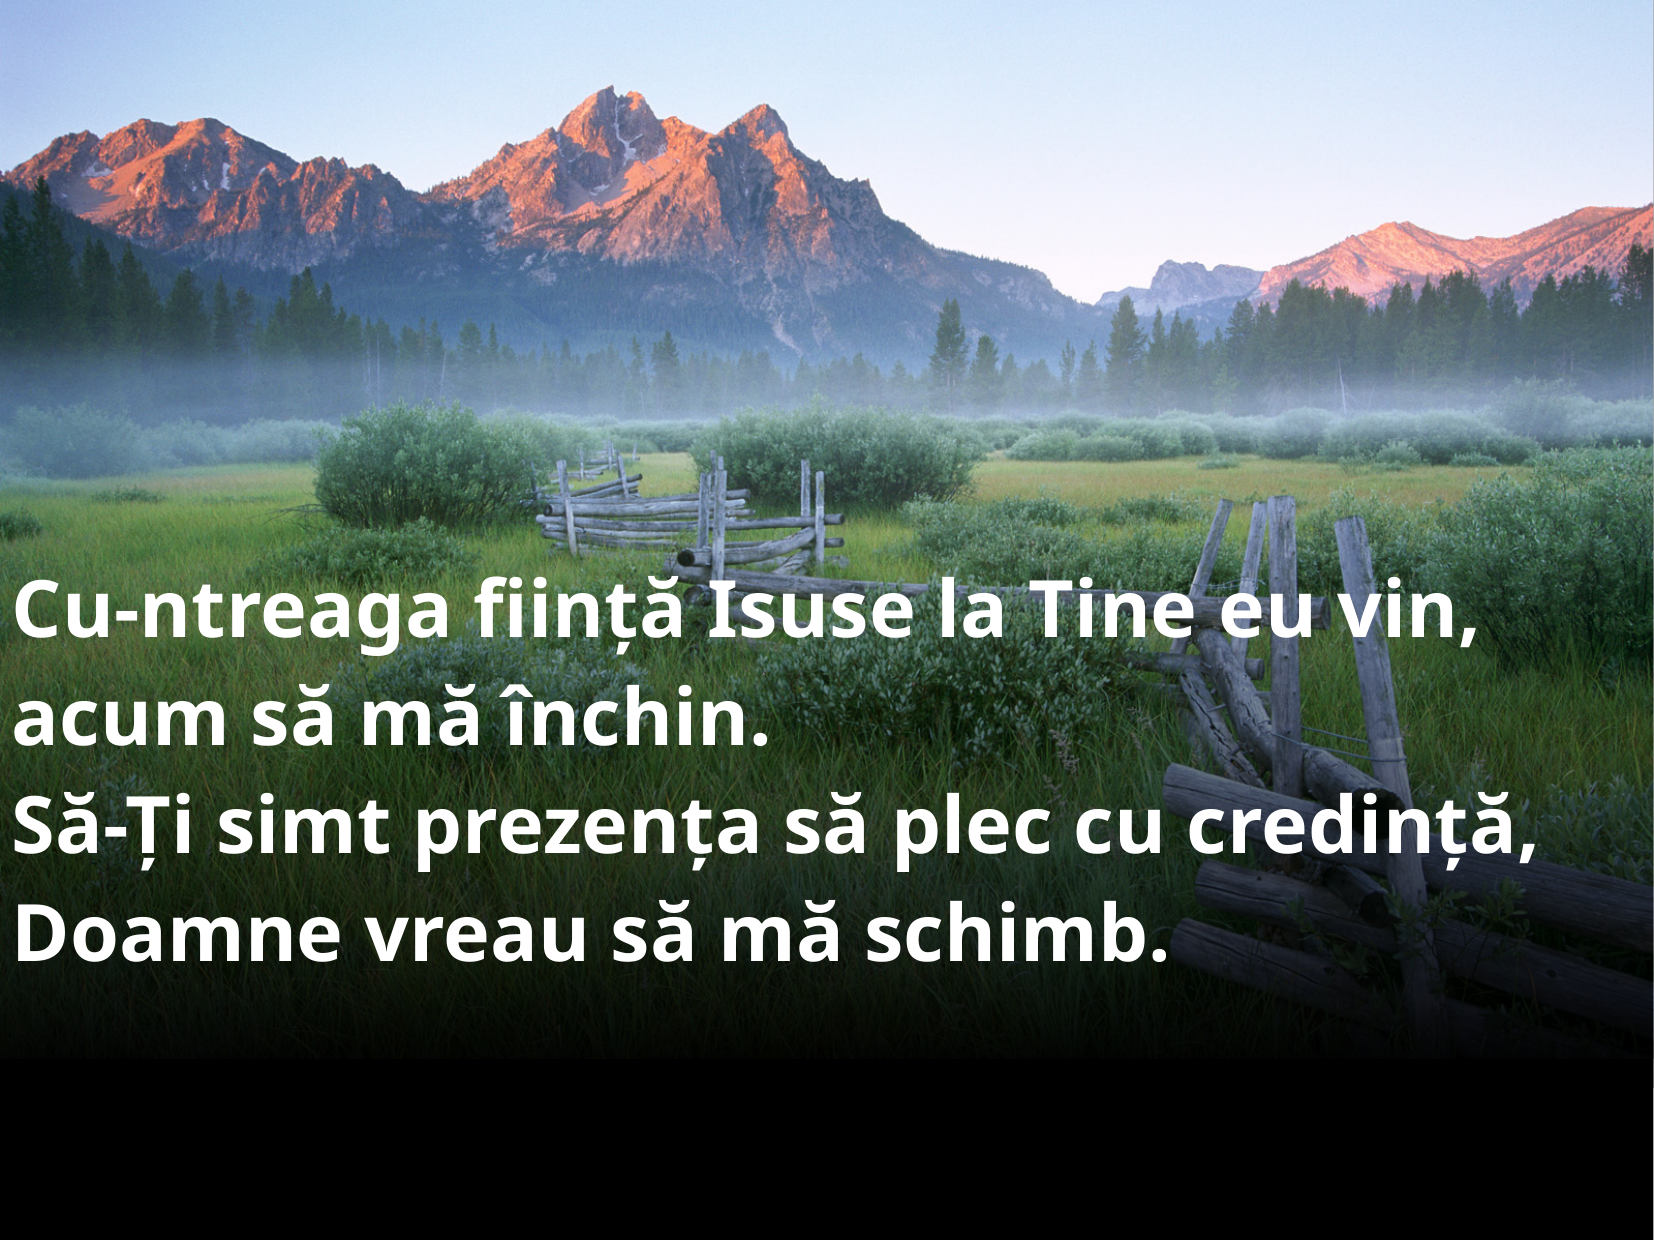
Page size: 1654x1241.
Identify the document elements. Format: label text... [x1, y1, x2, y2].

picture [0, 0, 1654, 450]
text_box Cu-ntreaga fiinţă Isuse la Tine eu vin, acum să mă închin. Să-Ţi simt prezenţa să plec cu credinţă, Doamne vreau să mă schimb. [0, 450, 1654, 1088]
